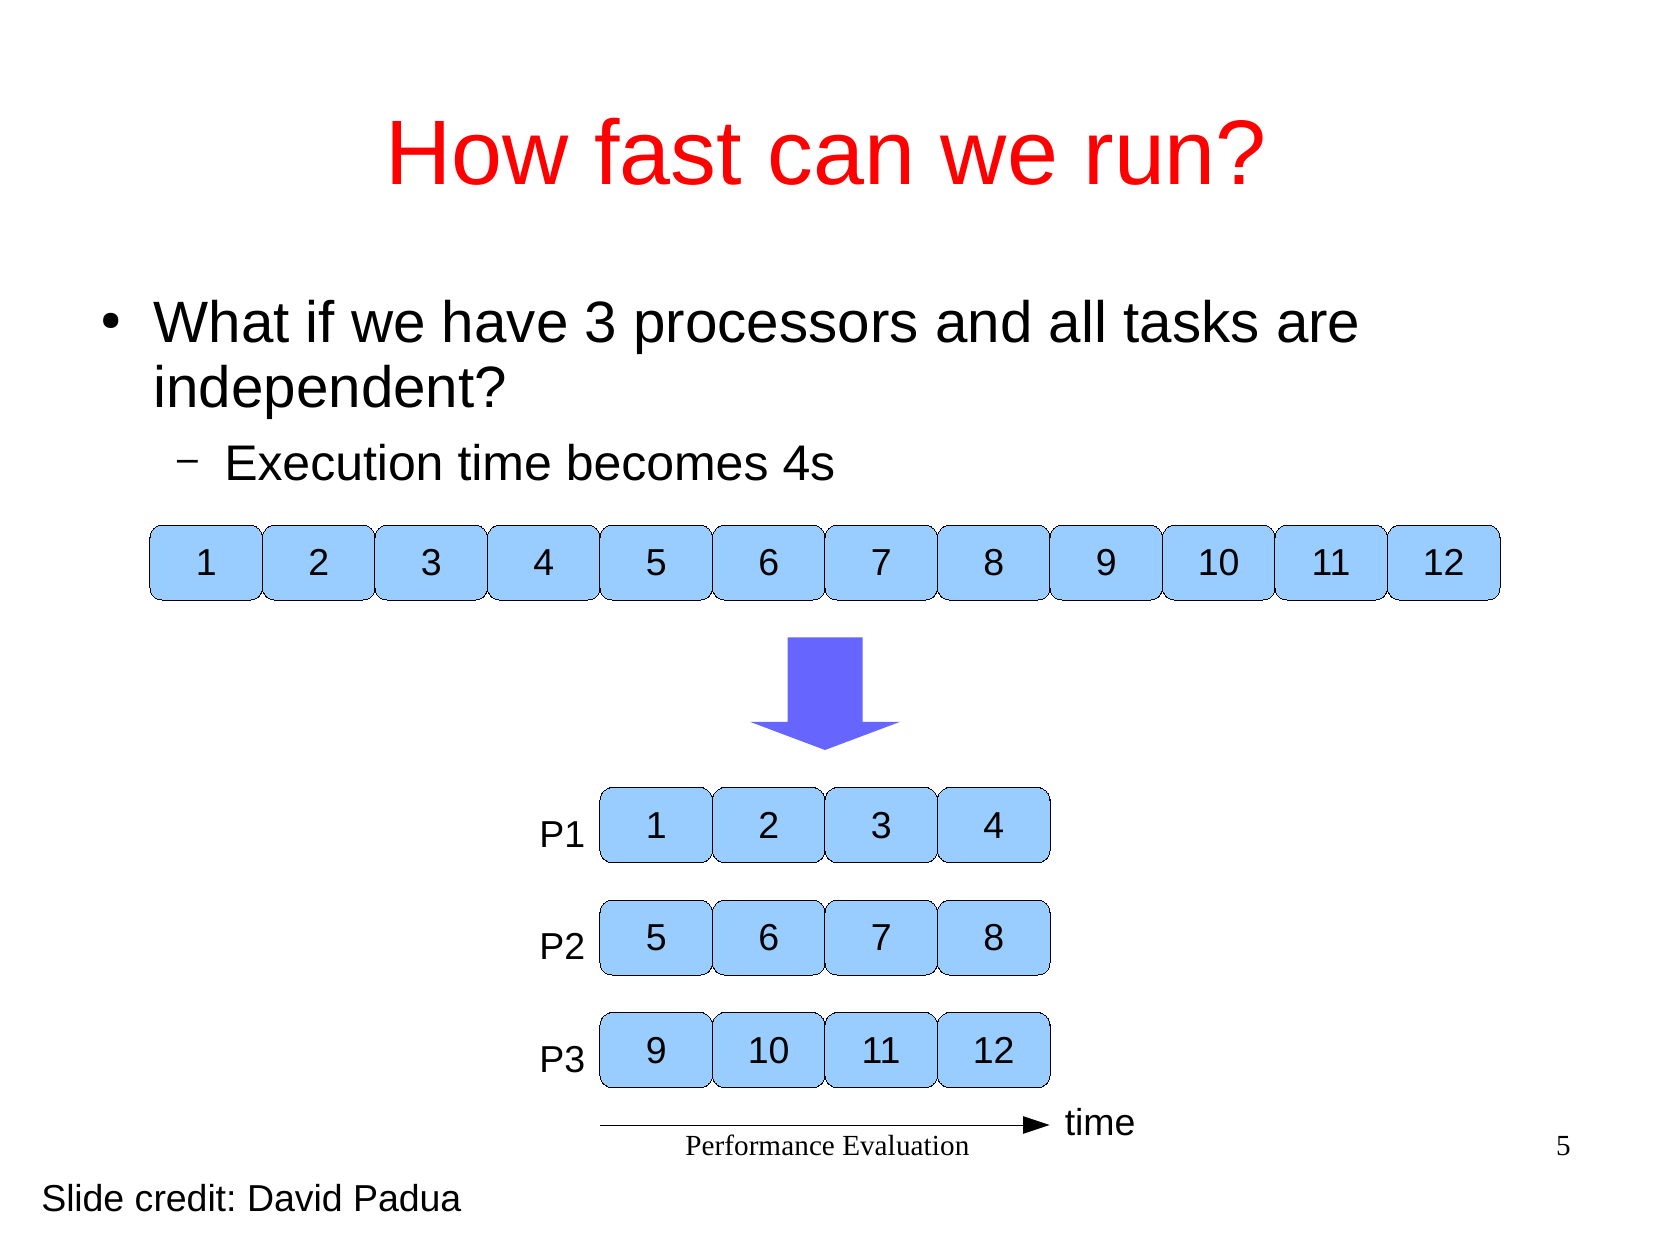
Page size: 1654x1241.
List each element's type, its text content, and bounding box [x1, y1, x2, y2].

text_box 7 [824, 525, 937, 601]
text_box 10 [1162, 525, 1275, 601]
text_box 12 [1387, 525, 1501, 601]
text_box P3 [524, 1030, 601, 1088]
text_box 11 [1274, 525, 1387, 601]
text_box Slide credit: David Padua [26, 1170, 477, 1228]
text_box P1 [524, 805, 601, 863]
text_box 9 [1049, 525, 1162, 601]
text_box 12 [937, 1012, 1051, 1088]
text_box 5 [599, 900, 712, 976]
text_box 11 [824, 1012, 937, 1088]
text_box 3 [824, 787, 937, 863]
list What if we have 3 processors and all tasks are independent? Execution time becomes 4s [82, 290, 1571, 1109]
text_box 9 [599, 1012, 712, 1088]
text_box 1 [149, 525, 262, 601]
text_box 6 [712, 525, 825, 601]
text_box 1 [599, 787, 712, 863]
text_box 2 [712, 787, 825, 863]
text_box time [1050, 1093, 1151, 1151]
text_box 10 [712, 1012, 825, 1088]
text_box 8 [937, 525, 1050, 601]
text_box 4 [937, 787, 1051, 863]
text_box [750, 637, 901, 751]
text_box 4 [487, 525, 600, 601]
text_box 6 [712, 900, 825, 976]
text_box 2 [262, 525, 375, 601]
text_box 3 [374, 525, 487, 601]
text_box 7 [824, 900, 937, 976]
text_box 5 [599, 525, 712, 601]
title How fast can we run? [82, 49, 1571, 257]
text_box P2 [524, 918, 601, 976]
text_box 8 [937, 900, 1051, 976]
